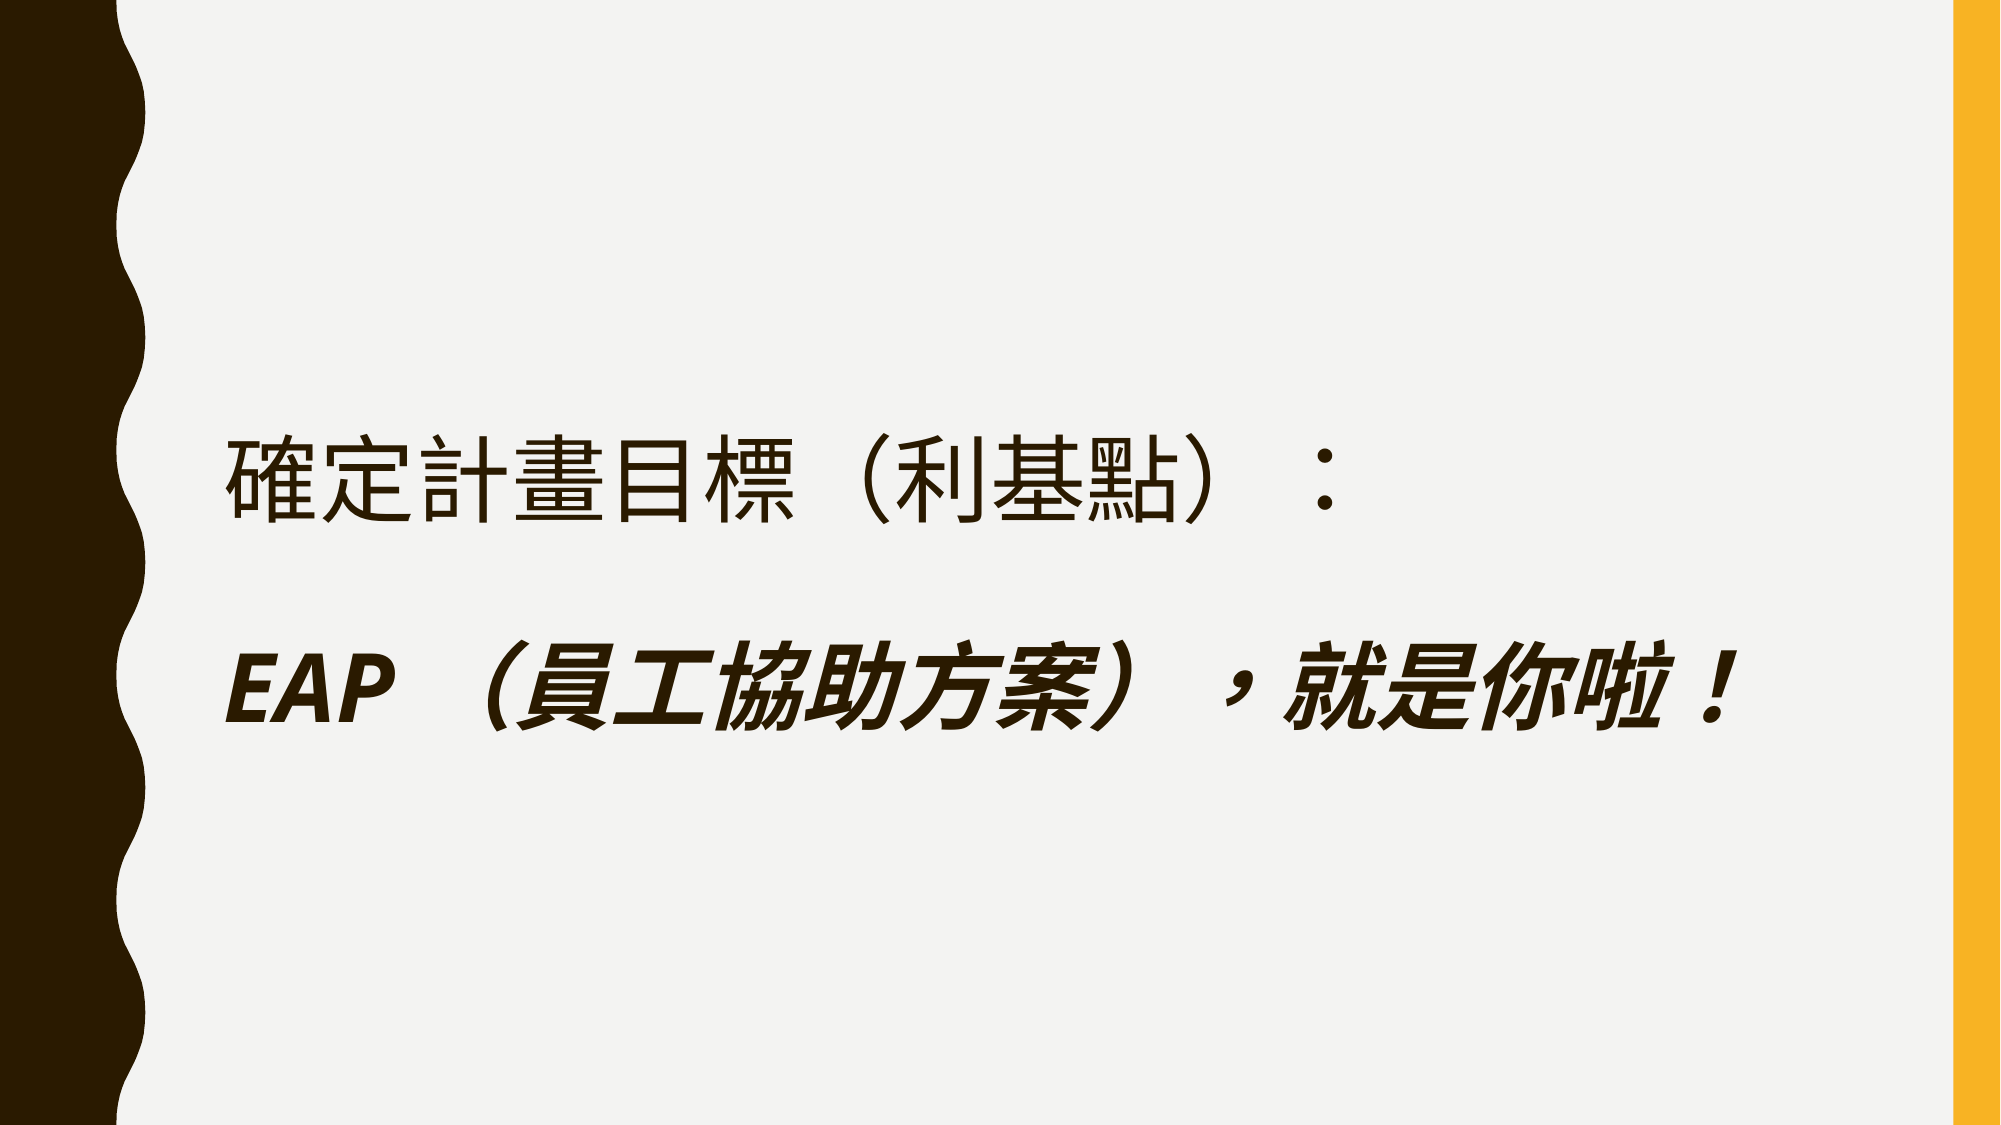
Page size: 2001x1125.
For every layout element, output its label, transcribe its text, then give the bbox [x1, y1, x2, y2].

title 確定計畫目標（利基點）： EAP（員工協助方案），就是你啦！ [208, 425, 1879, 671]
